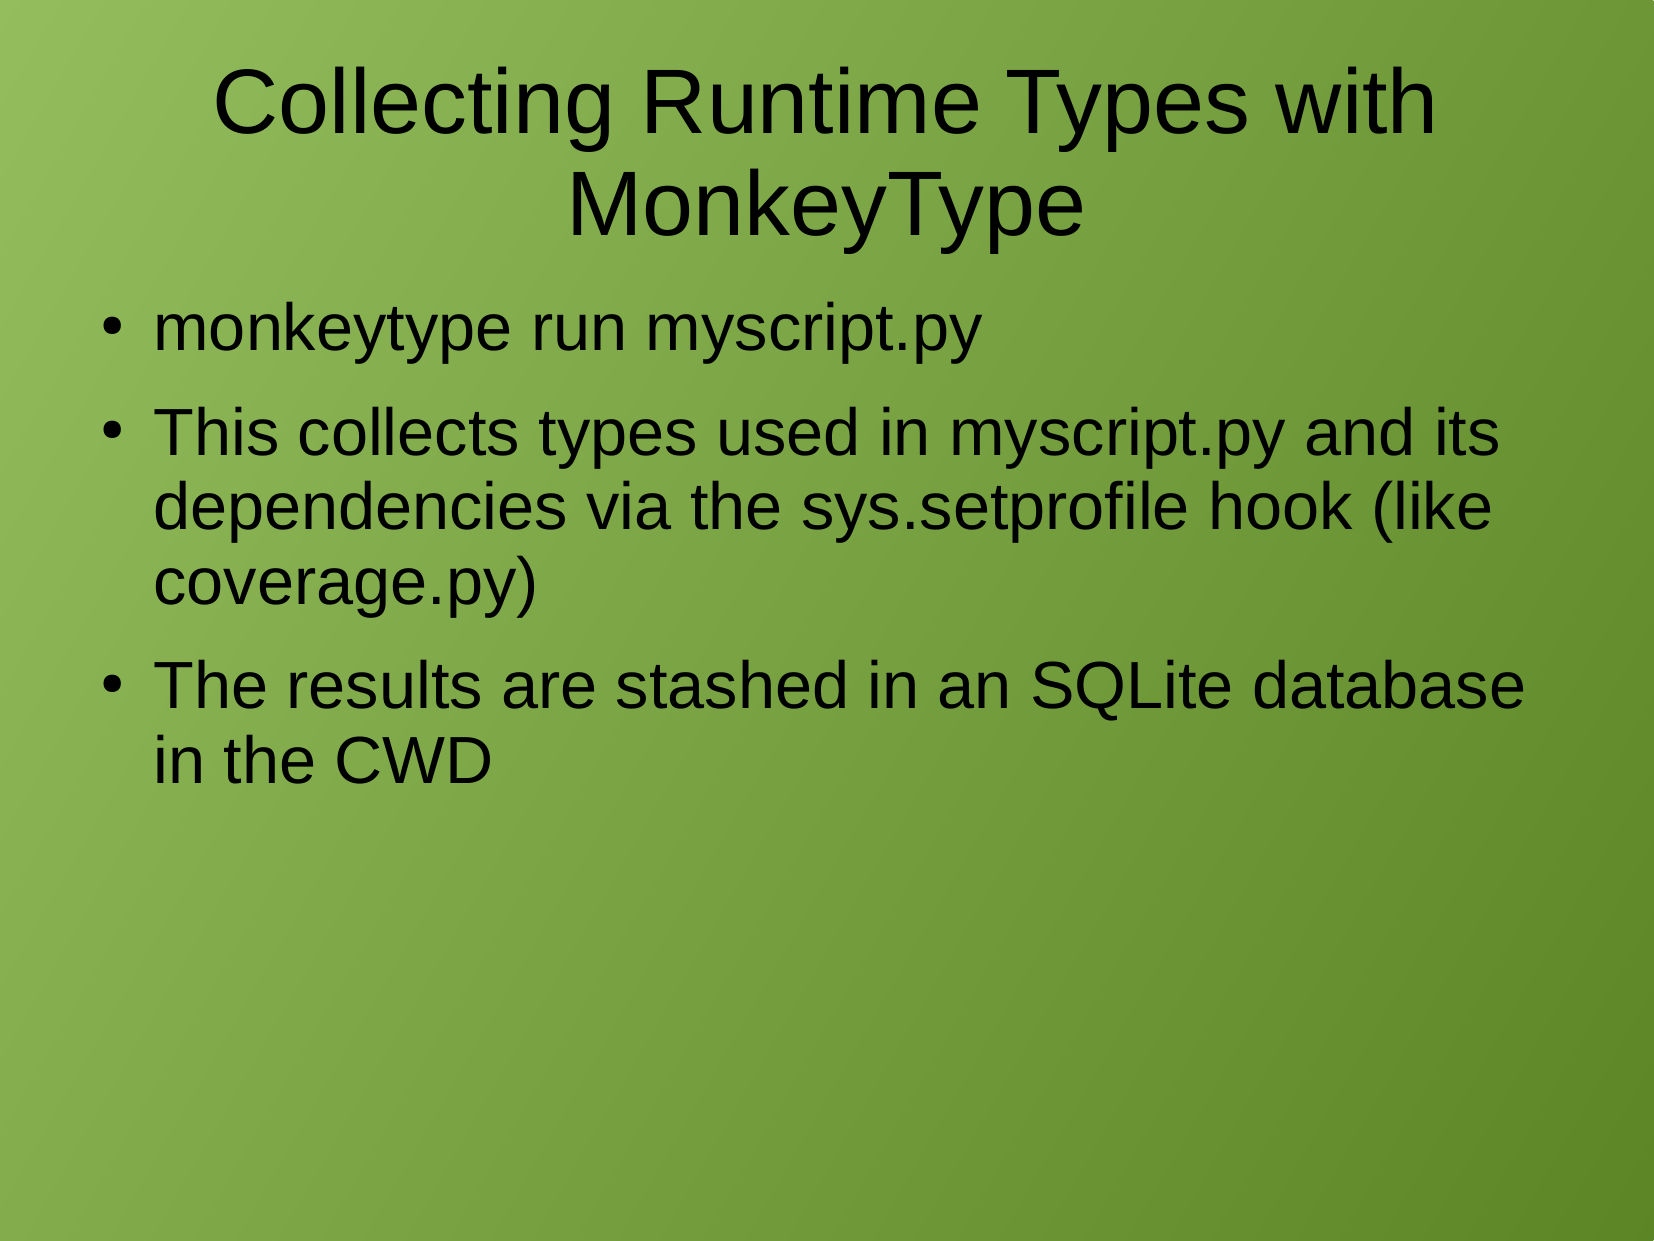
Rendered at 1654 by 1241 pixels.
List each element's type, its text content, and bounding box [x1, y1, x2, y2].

text_box [82, 290, 1571, 1010]
title Collecting Runtime Types with MonkeyType [82, 49, 1571, 257]
